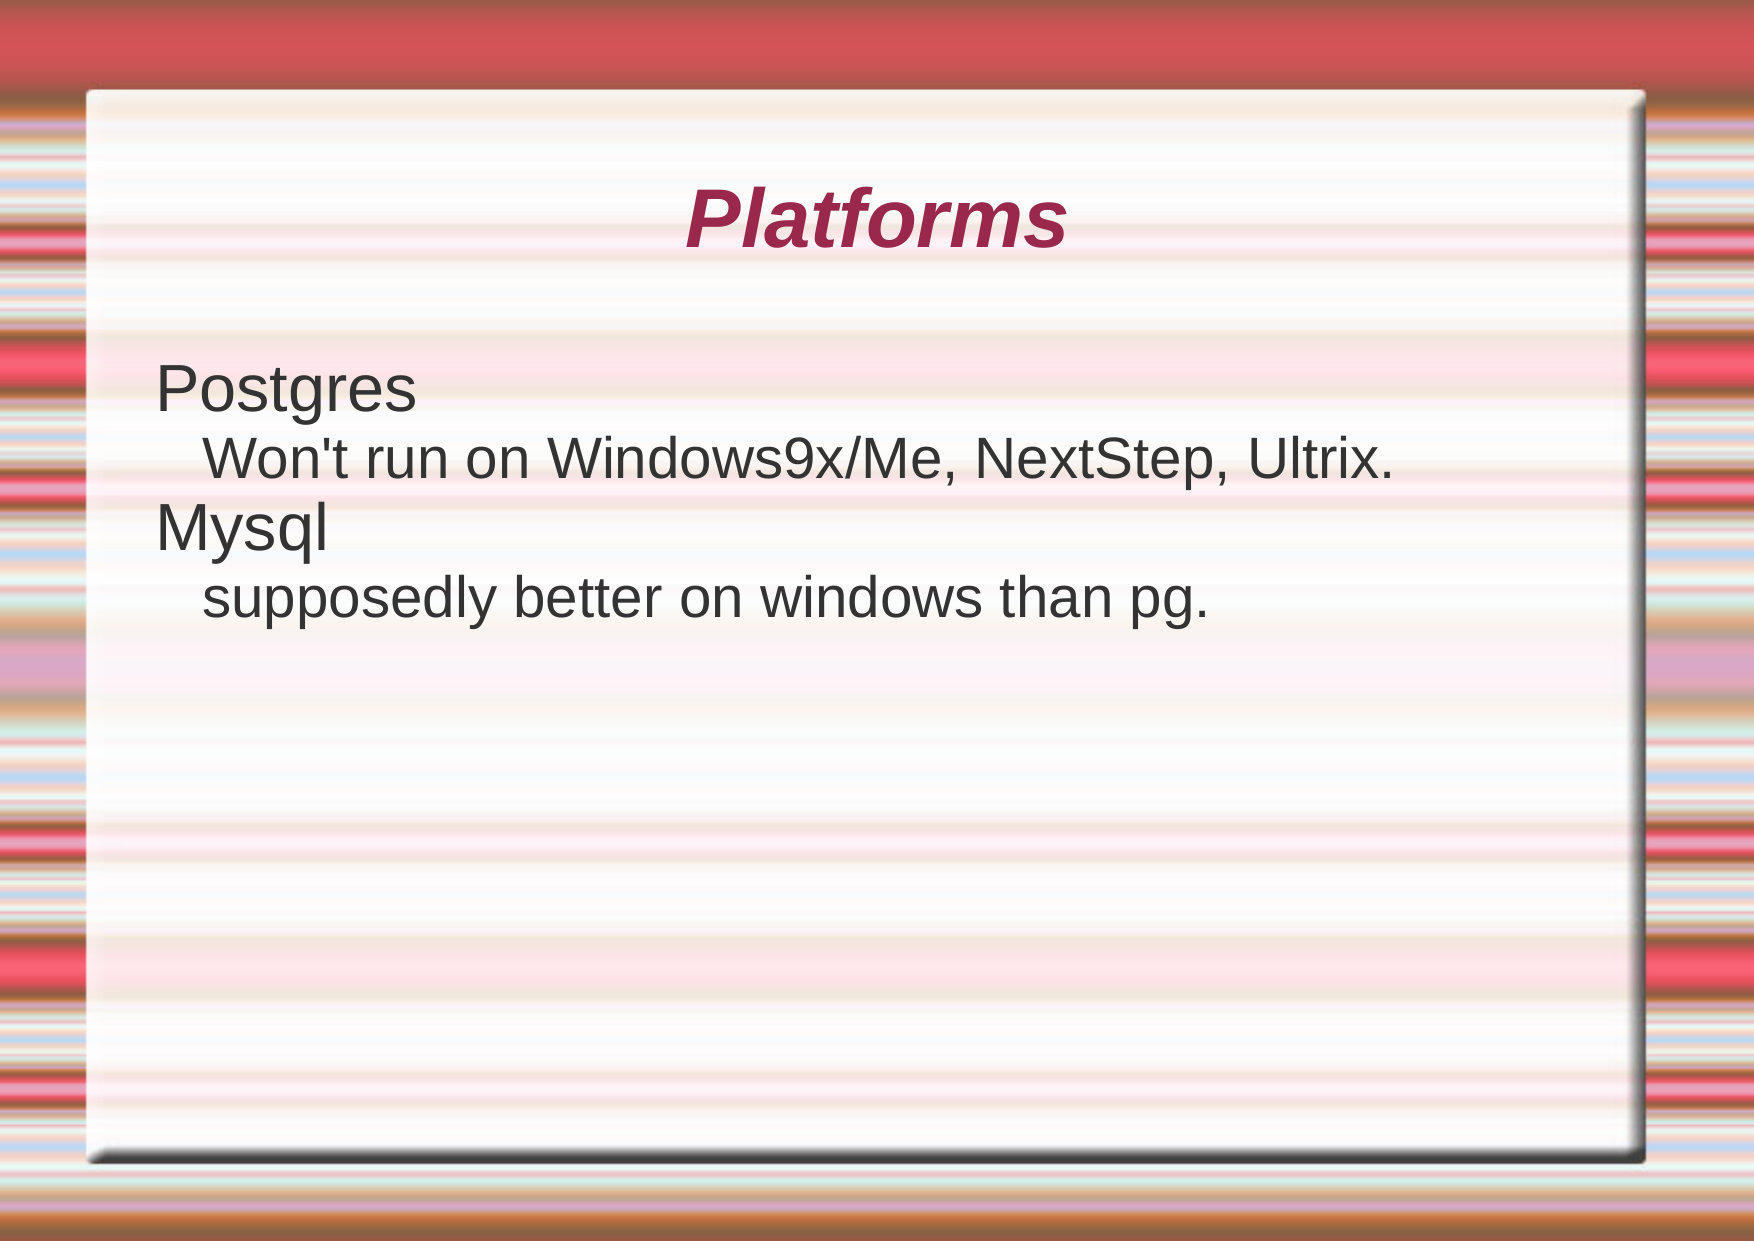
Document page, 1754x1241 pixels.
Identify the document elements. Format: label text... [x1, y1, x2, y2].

picture [0, 0, 1754, 1241]
title Platforms [128, 114, 1627, 322]
list Postgres Won't run on Windows9x/Me, NextStep, Ultrix. Mysql supposedly better on windows than pg. [143, 350, 1608, 1133]
